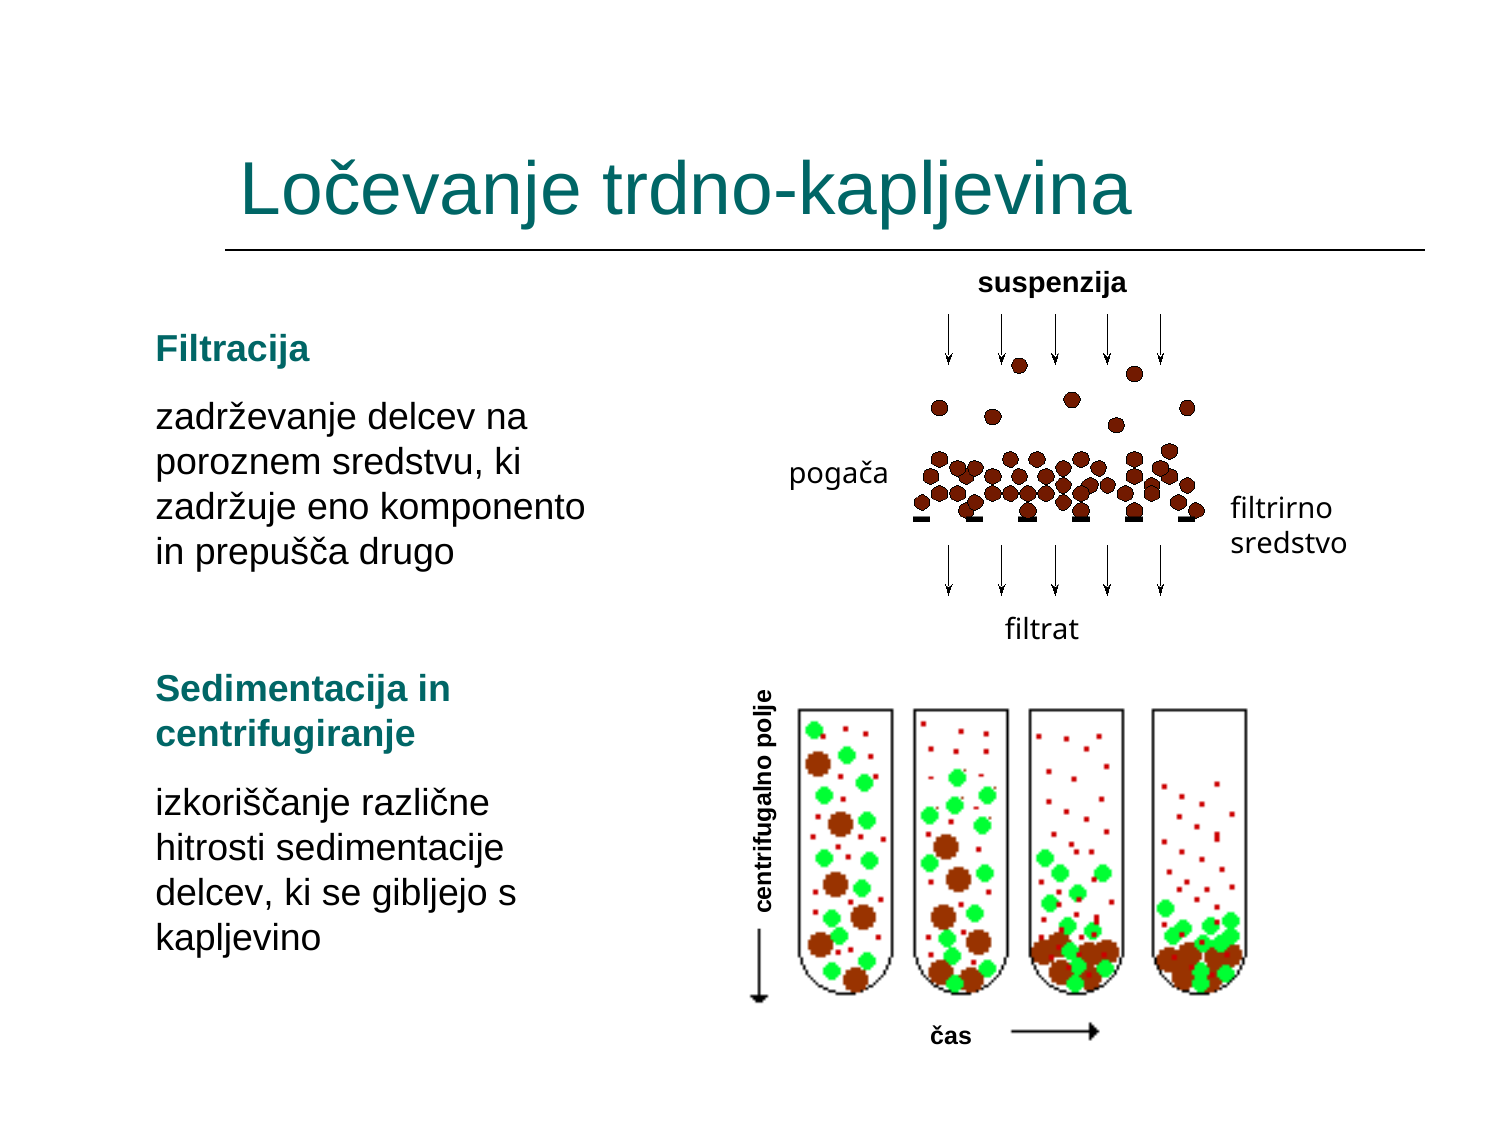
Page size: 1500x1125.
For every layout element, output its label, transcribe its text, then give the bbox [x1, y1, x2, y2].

picture [726, 692, 1278, 1061]
title Ločevanje trdno-kapljevina [224, 49, 1425, 237]
text_box čas [915, 1011, 1010, 1057]
text_box centrifugalno polje [738, 633, 784, 929]
text_box pogača [773, 446, 918, 498]
text_box filtrirno sredstvo [1215, 481, 1424, 568]
text_box Filtracija zadrževanje delcev na poroznem sredstvu, ki zadržuje eno komponento in prepušča drugo Sedimentacija in centrifugiranje izkoriščanje različne hitrosti sedimentacije delcev, ki se gibljejo s kapljevino [140, 316, 610, 966]
picture [836, 272, 1369, 639]
text_box filtrat [990, 603, 1135, 654]
text_box suspenzija [962, 255, 1171, 306]
